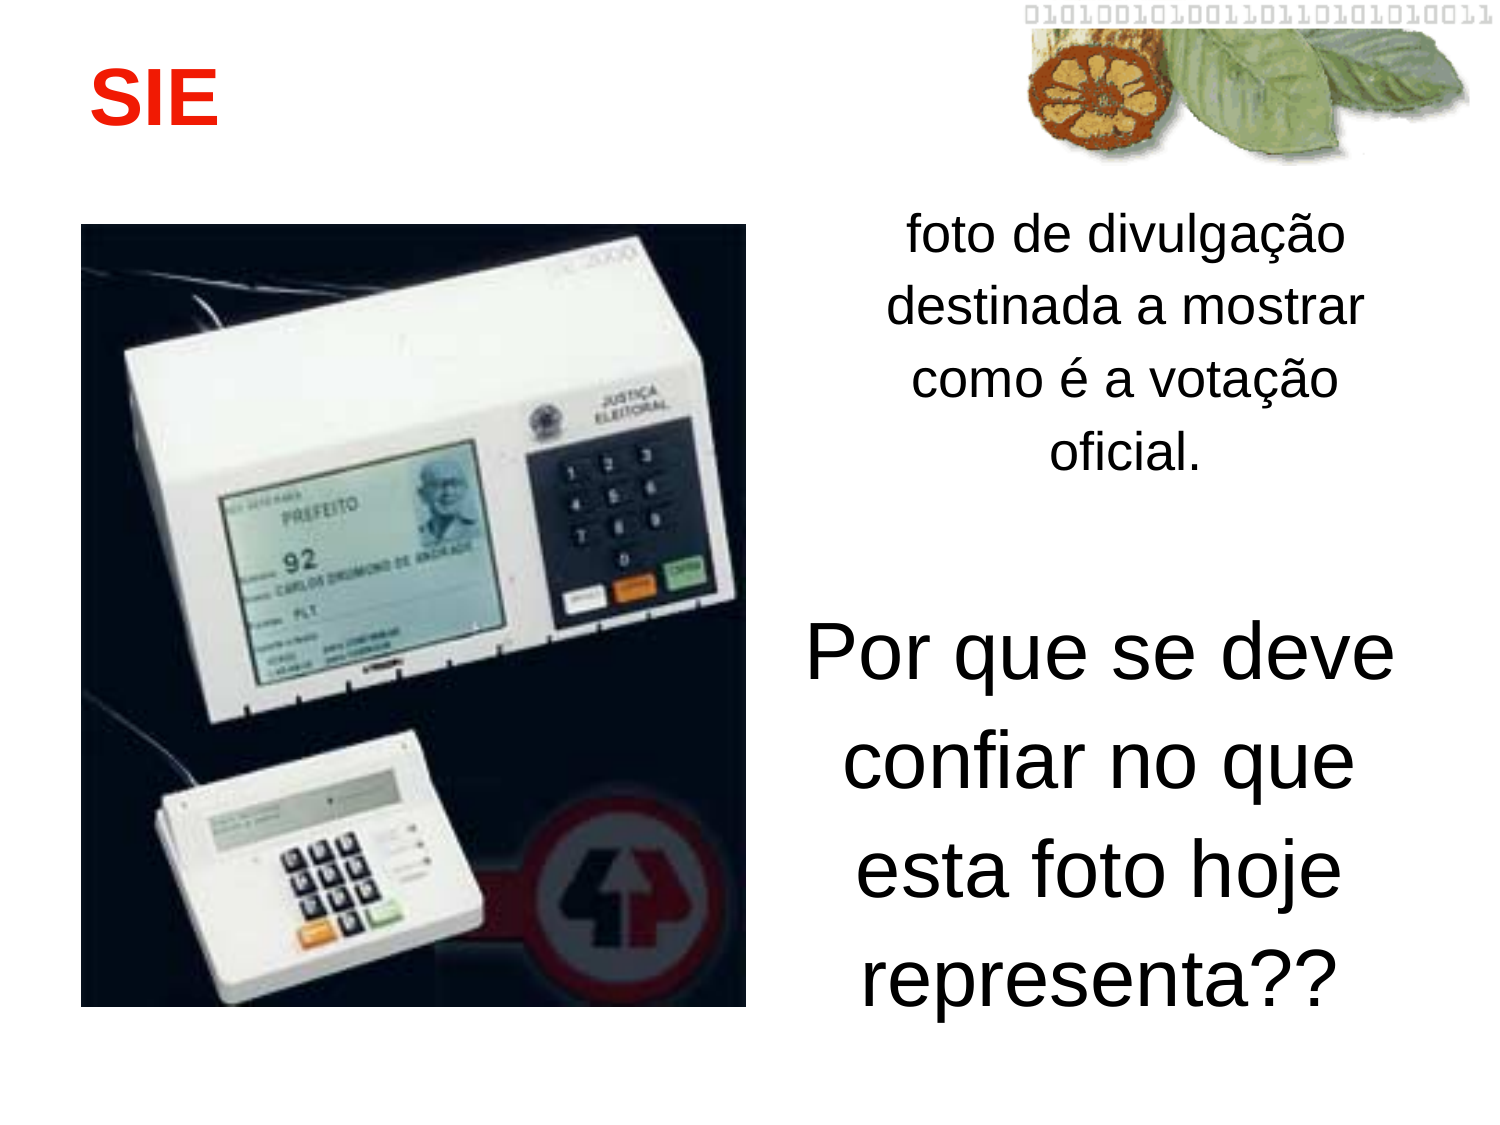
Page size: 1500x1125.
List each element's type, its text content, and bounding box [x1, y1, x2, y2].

picture [1021, 0, 1494, 166]
picture [81, 224, 746, 1007]
title SIE [75, 21, 1313, 151]
list foto de divulgação destinada a mostrar como é a votação oficial. Por que se deve confiar no que esta foto hoje representa?? [767, 183, 1430, 1032]
